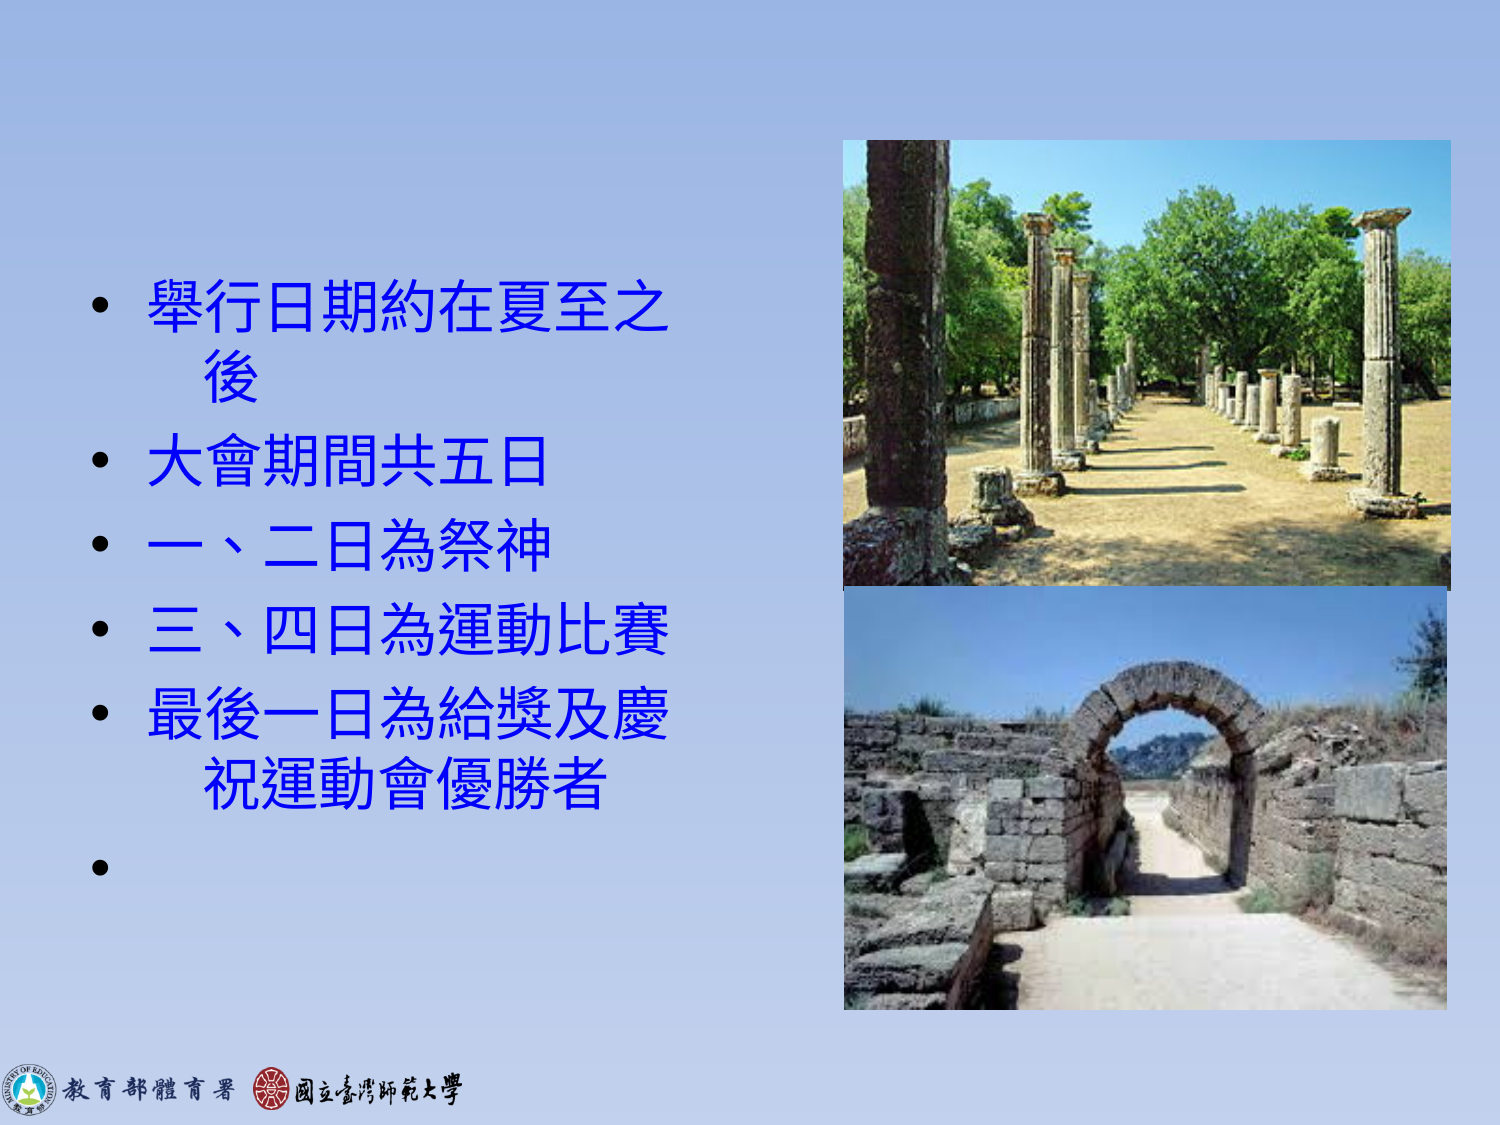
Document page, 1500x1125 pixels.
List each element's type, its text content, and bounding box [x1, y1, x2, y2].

list 舉行日期約在夏至之後 大會期間共五日 一、二日為祭神 三、四日為運動比賽 最後一日為給獎及慶祝運動會優勝者 [75, 262, 738, 1005]
picture [843, 140, 1451, 1010]
